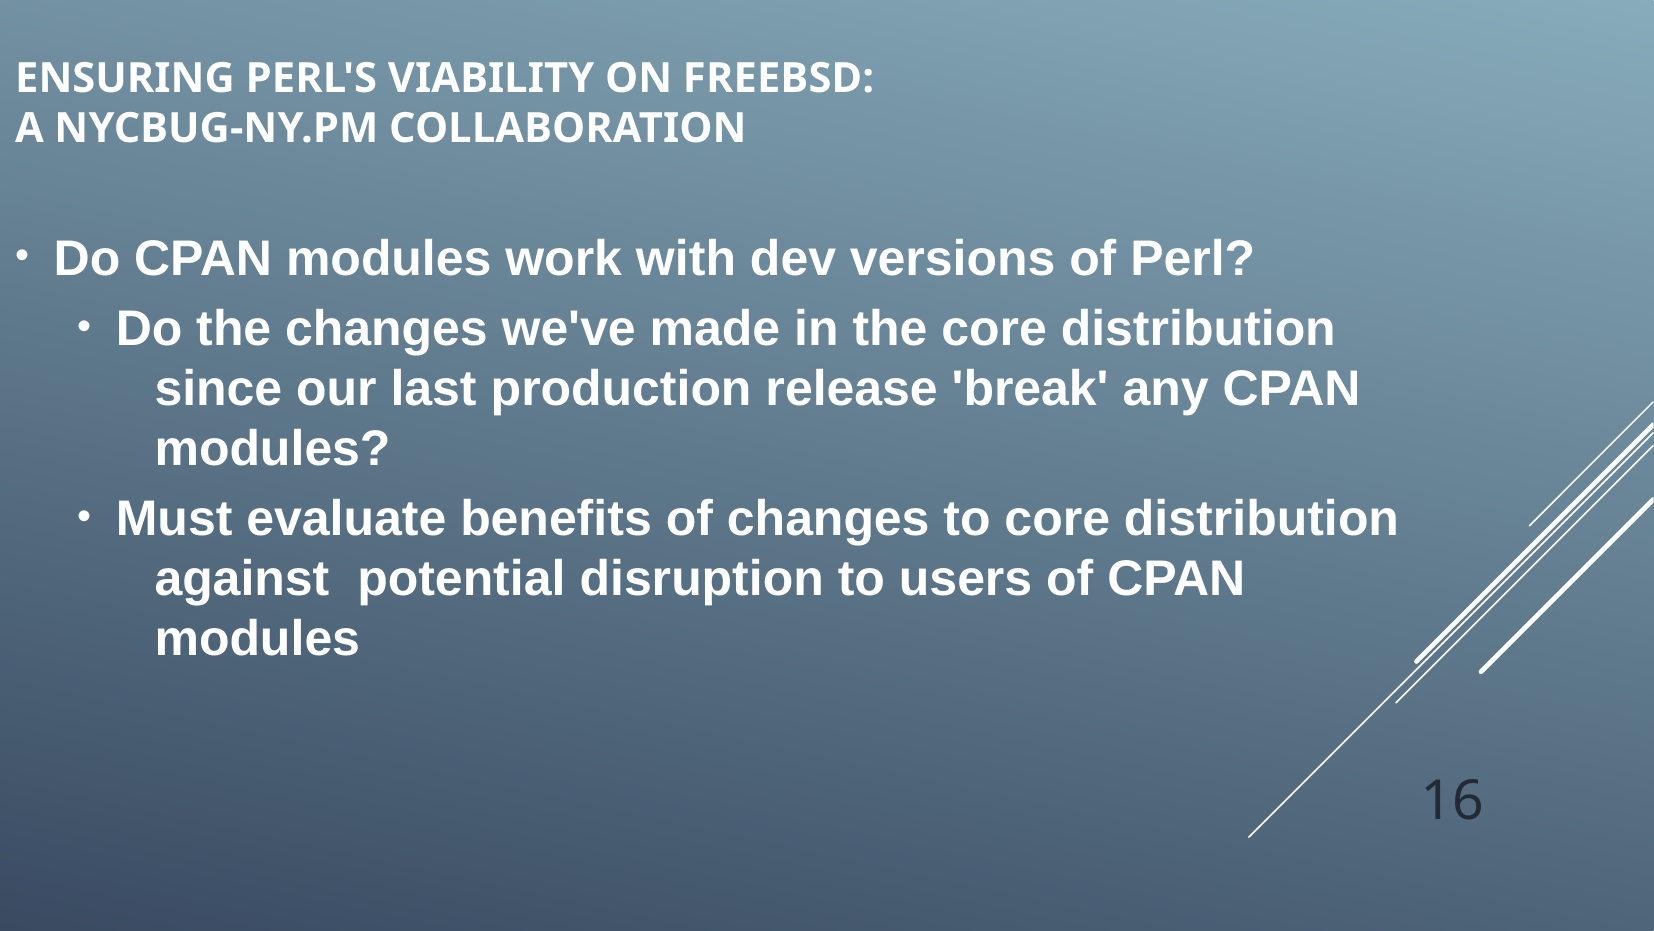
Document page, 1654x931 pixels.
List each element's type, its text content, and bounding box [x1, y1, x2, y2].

title Ensuring Perl's Viability on FreeBSD: A NYCBUG-NY.PM Collaboration [0, 36, 1133, 166]
subtitle Do CPAN modules work with dev versions of Perl? Do the changes we've made in the core distribution since our last production release 'break' any CPAN modules? Must evaluate benefits of changes to core distribution against potential disruption to users of CPAN modules [0, 217, 1489, 871]
